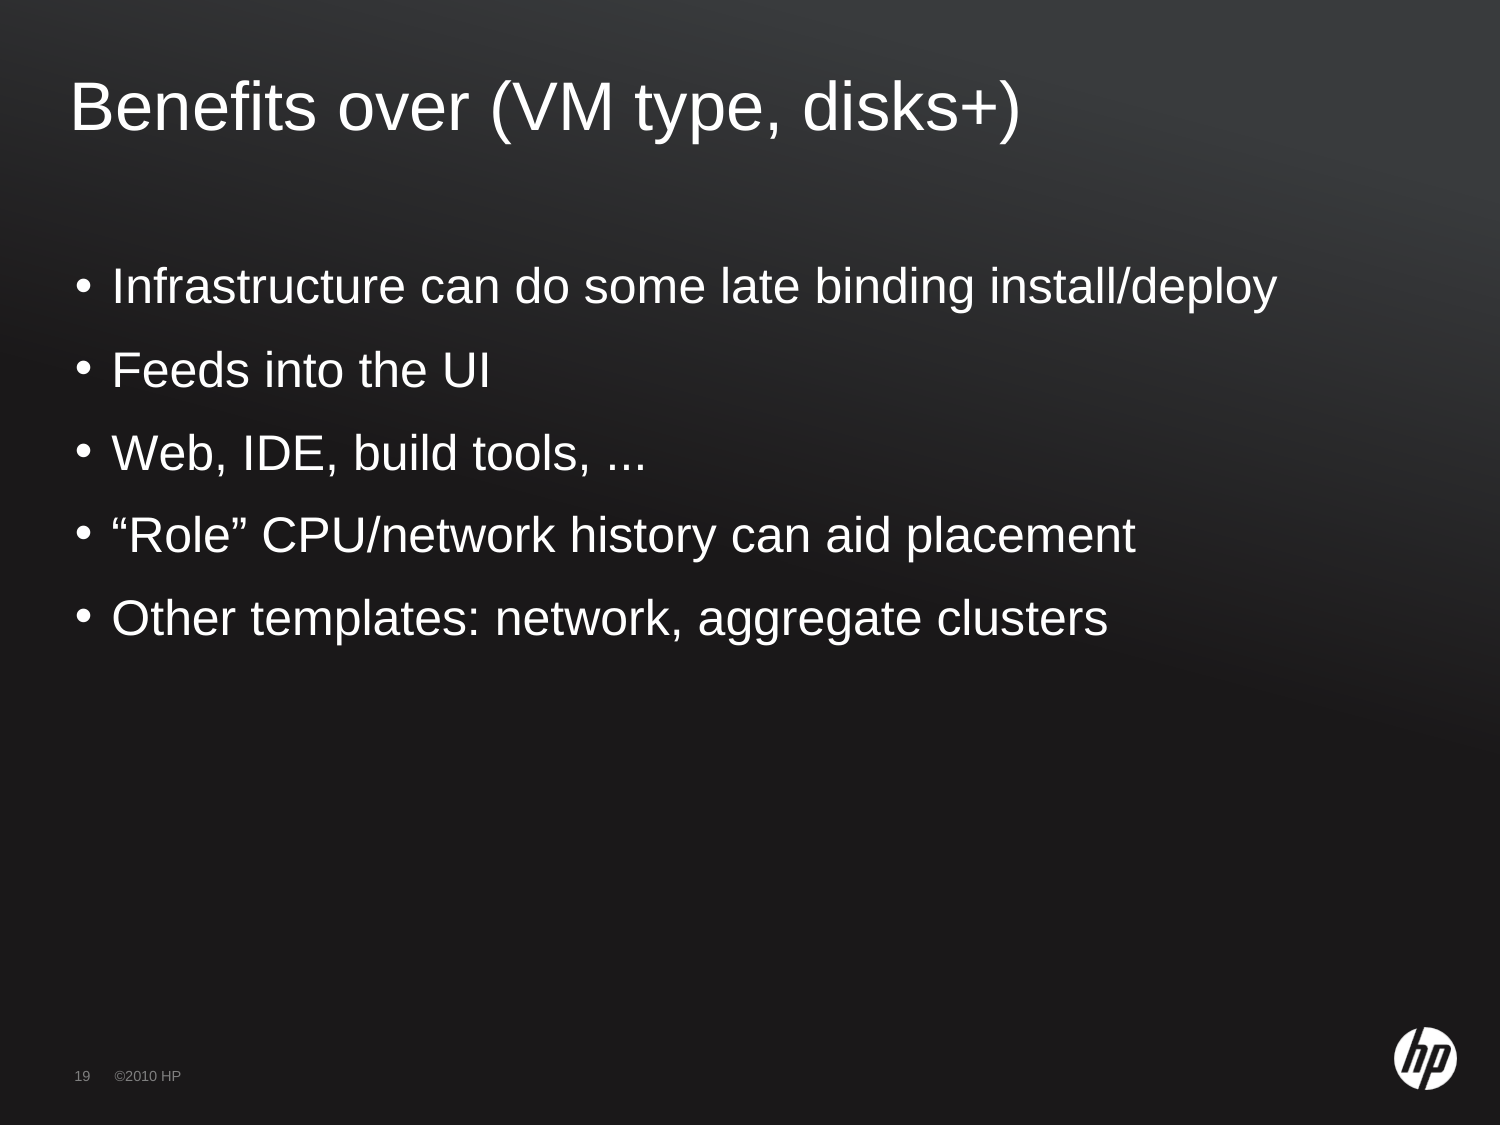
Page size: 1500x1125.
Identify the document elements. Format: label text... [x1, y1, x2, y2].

text_box Benefits over (VM type, disks+) [54, 68, 1429, 213]
picture [0, 0, 1500, 1125]
text_box Infrastructure can do some late binding install/deploy Feeds into the UI Web, IDE, build tools, ... “Role” CPU/network history can aid placement Other templates: network, aggregate clusters [59, 251, 1429, 1013]
